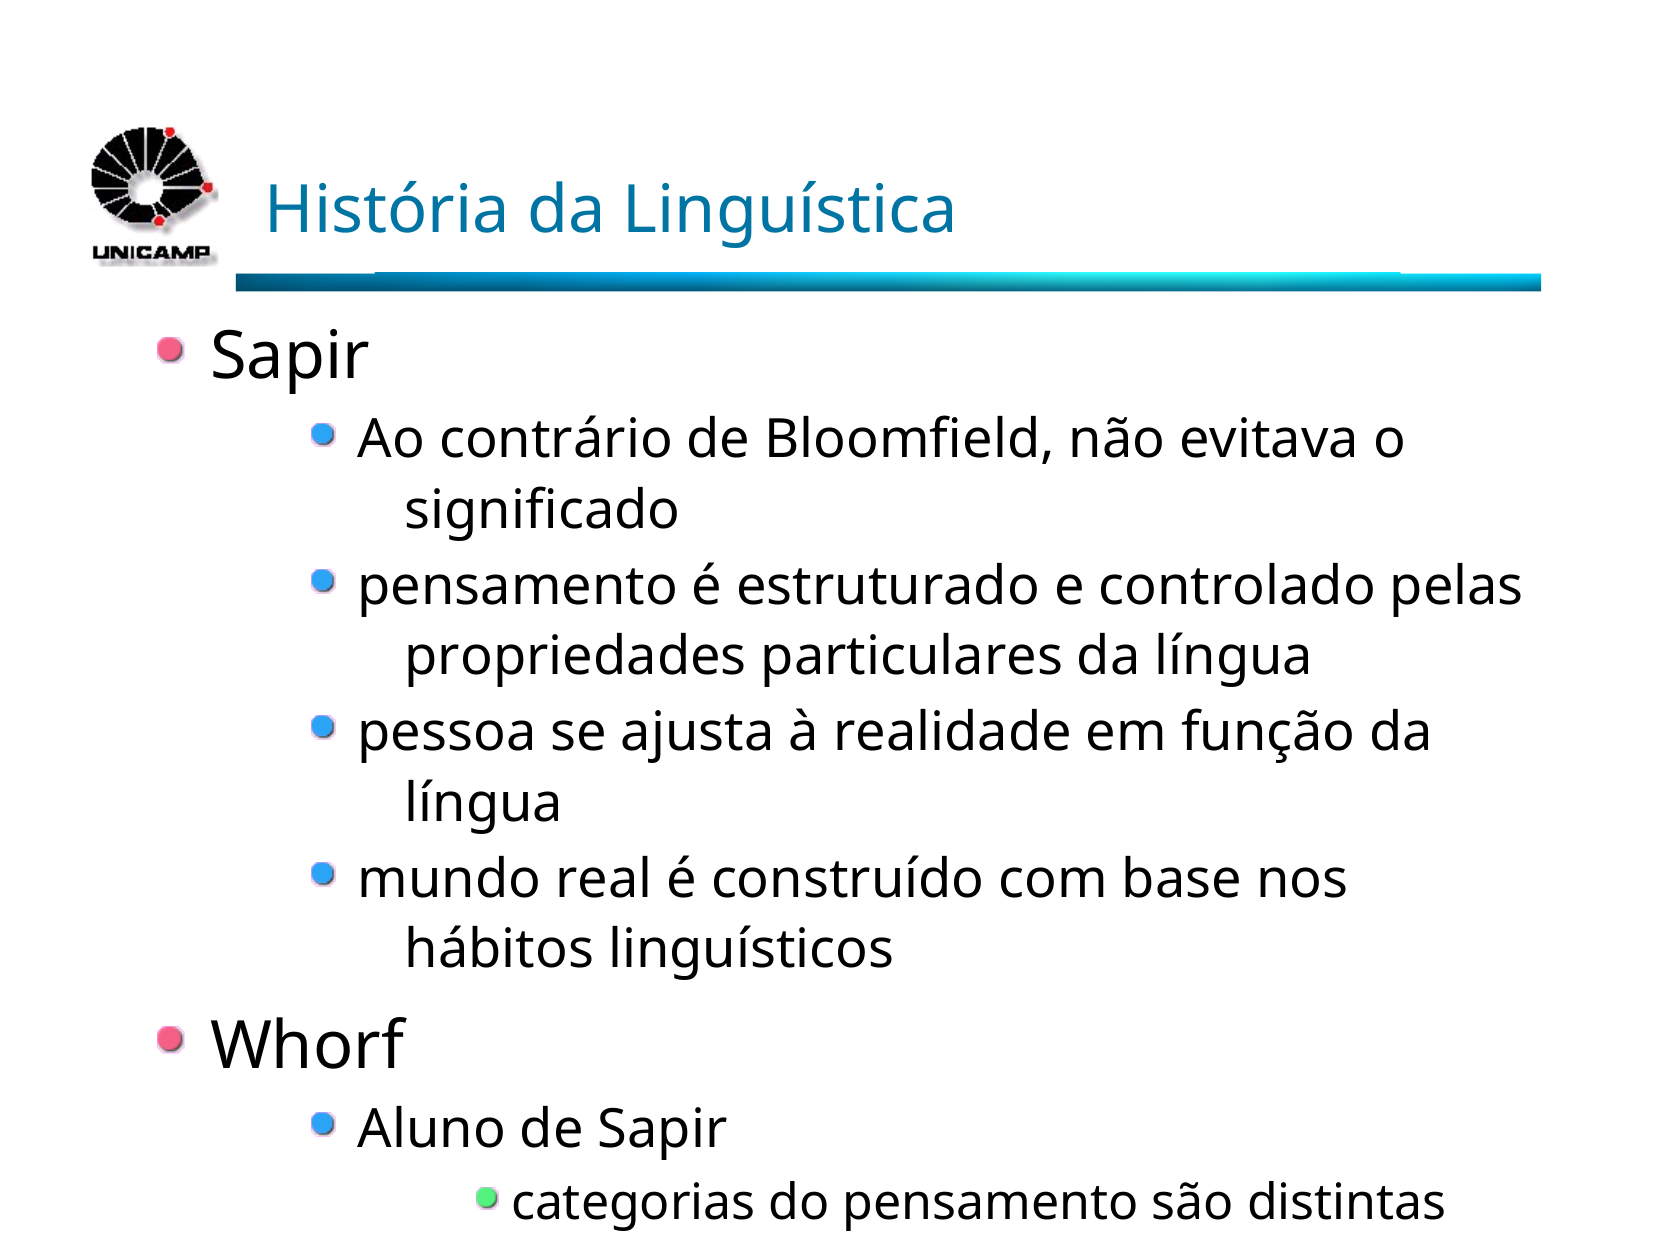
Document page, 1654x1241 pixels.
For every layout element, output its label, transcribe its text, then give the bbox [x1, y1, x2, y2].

title História da Linguística [264, 42, 1534, 250]
picture [125, 272, 1654, 295]
list Sapir Ao contrário de Bloomfield, não evitava o significado pensamento é estruturado e controlado pelas propriedades particulares da língua pessoa se ajusta à realidade em função da língua mundo real é construído com base nos hábitos linguísticos Whorf Aluno de Sapir categorias do pensamento são distintas para falantes de diferentes línguas [121, 309, 1534, 1182]
picture [475, 1186, 500, 1211]
